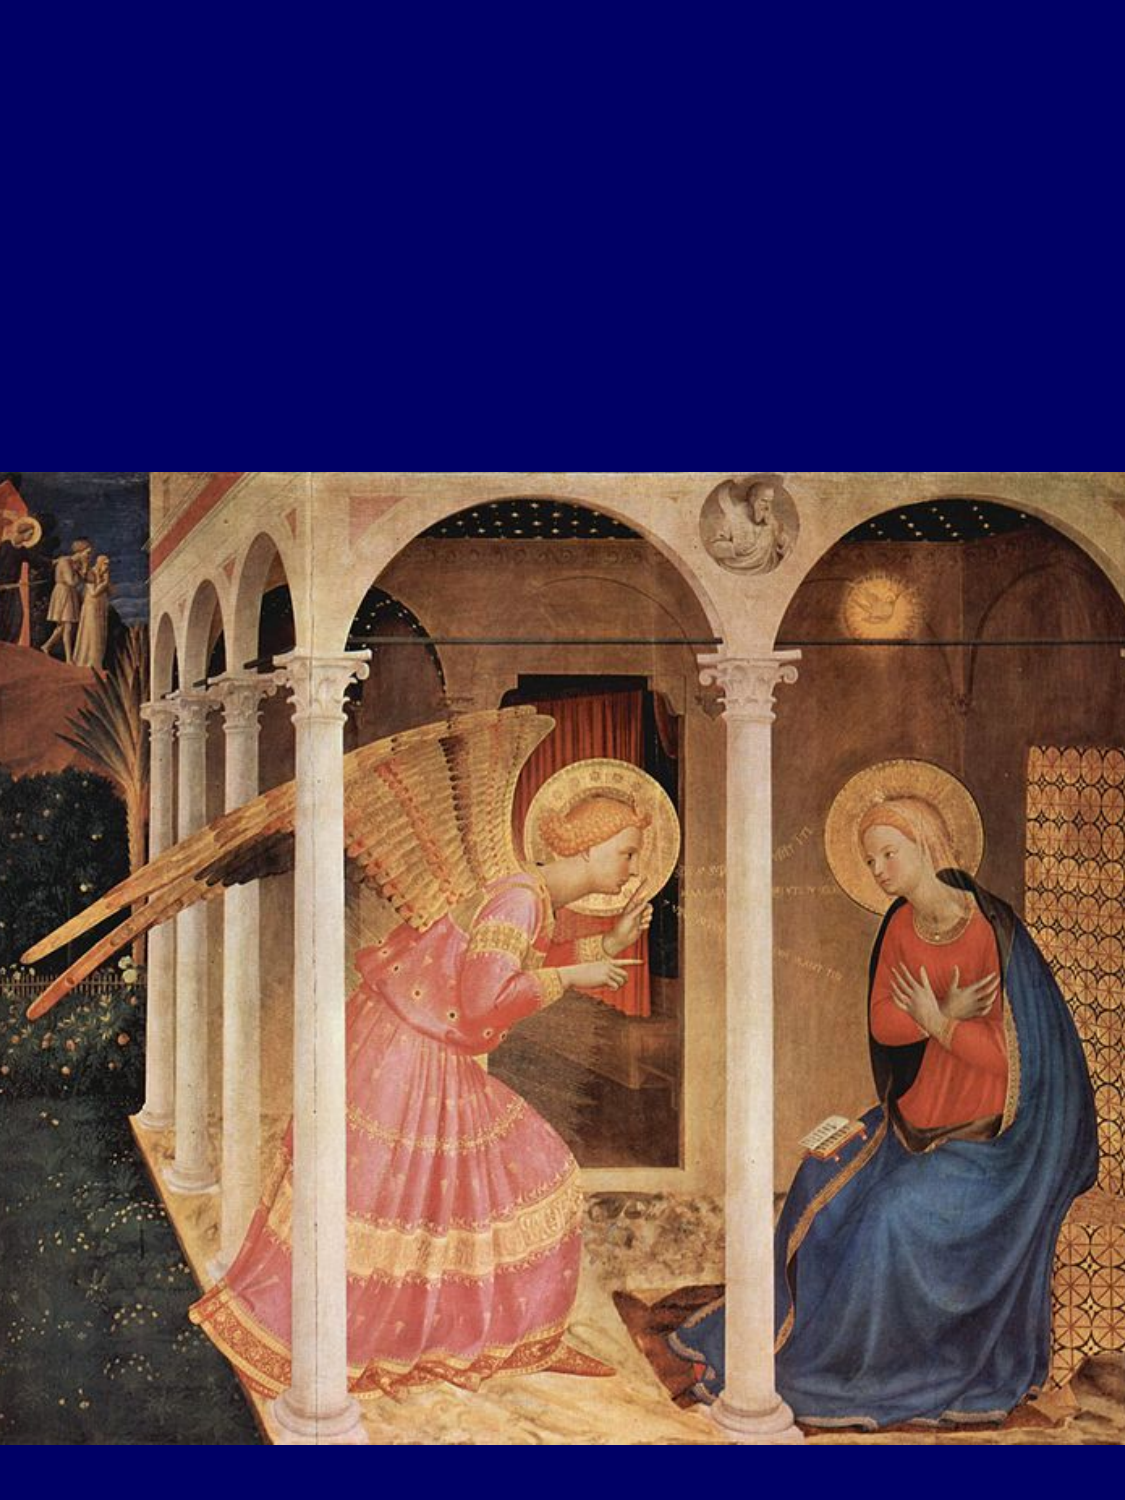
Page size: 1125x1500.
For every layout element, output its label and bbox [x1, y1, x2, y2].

picture [0, 472, 1125, 1446]
